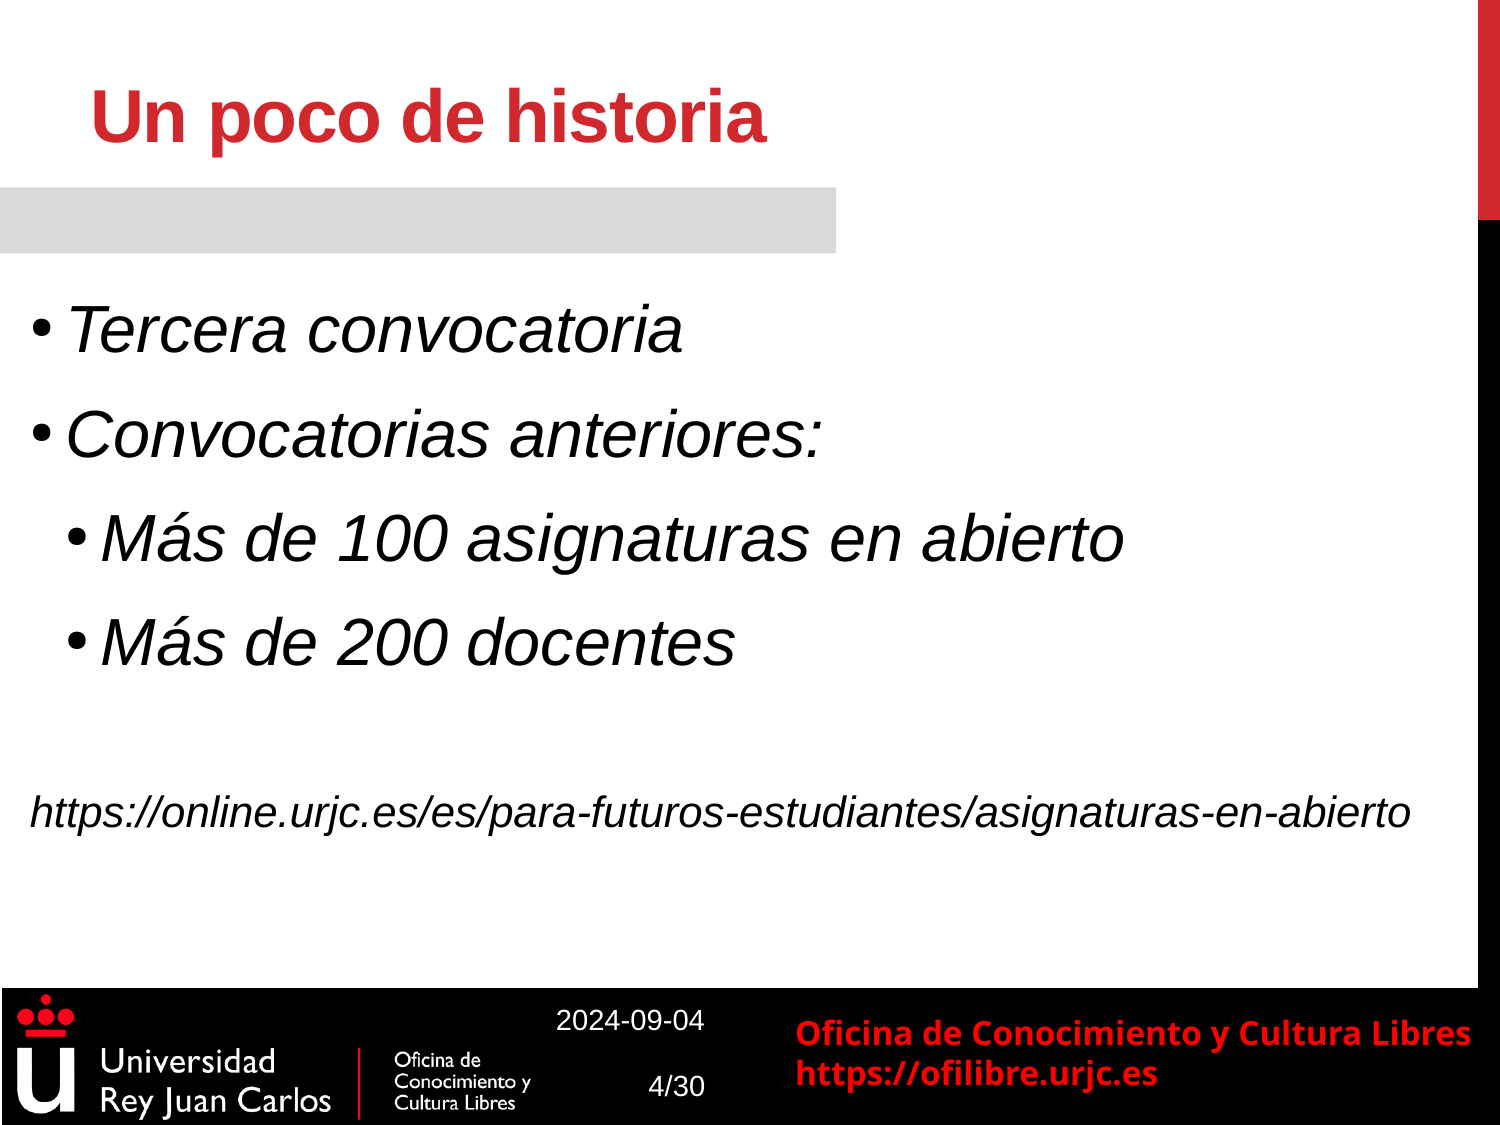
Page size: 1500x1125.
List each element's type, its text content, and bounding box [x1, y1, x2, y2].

title [75, 7, 1425, 196]
text_box Tercera convocatoria Convocatorias anteriores: Más de 100 asignaturas en abierto Más de 200 docentes https://online.urjc.es/es/para-futuros-estudiantes/asignaturas-en-abierto [15, 285, 1429, 949]
text_box Un poco de historia [0, 24, 1326, 172]
picture [17, 994, 531, 1120]
